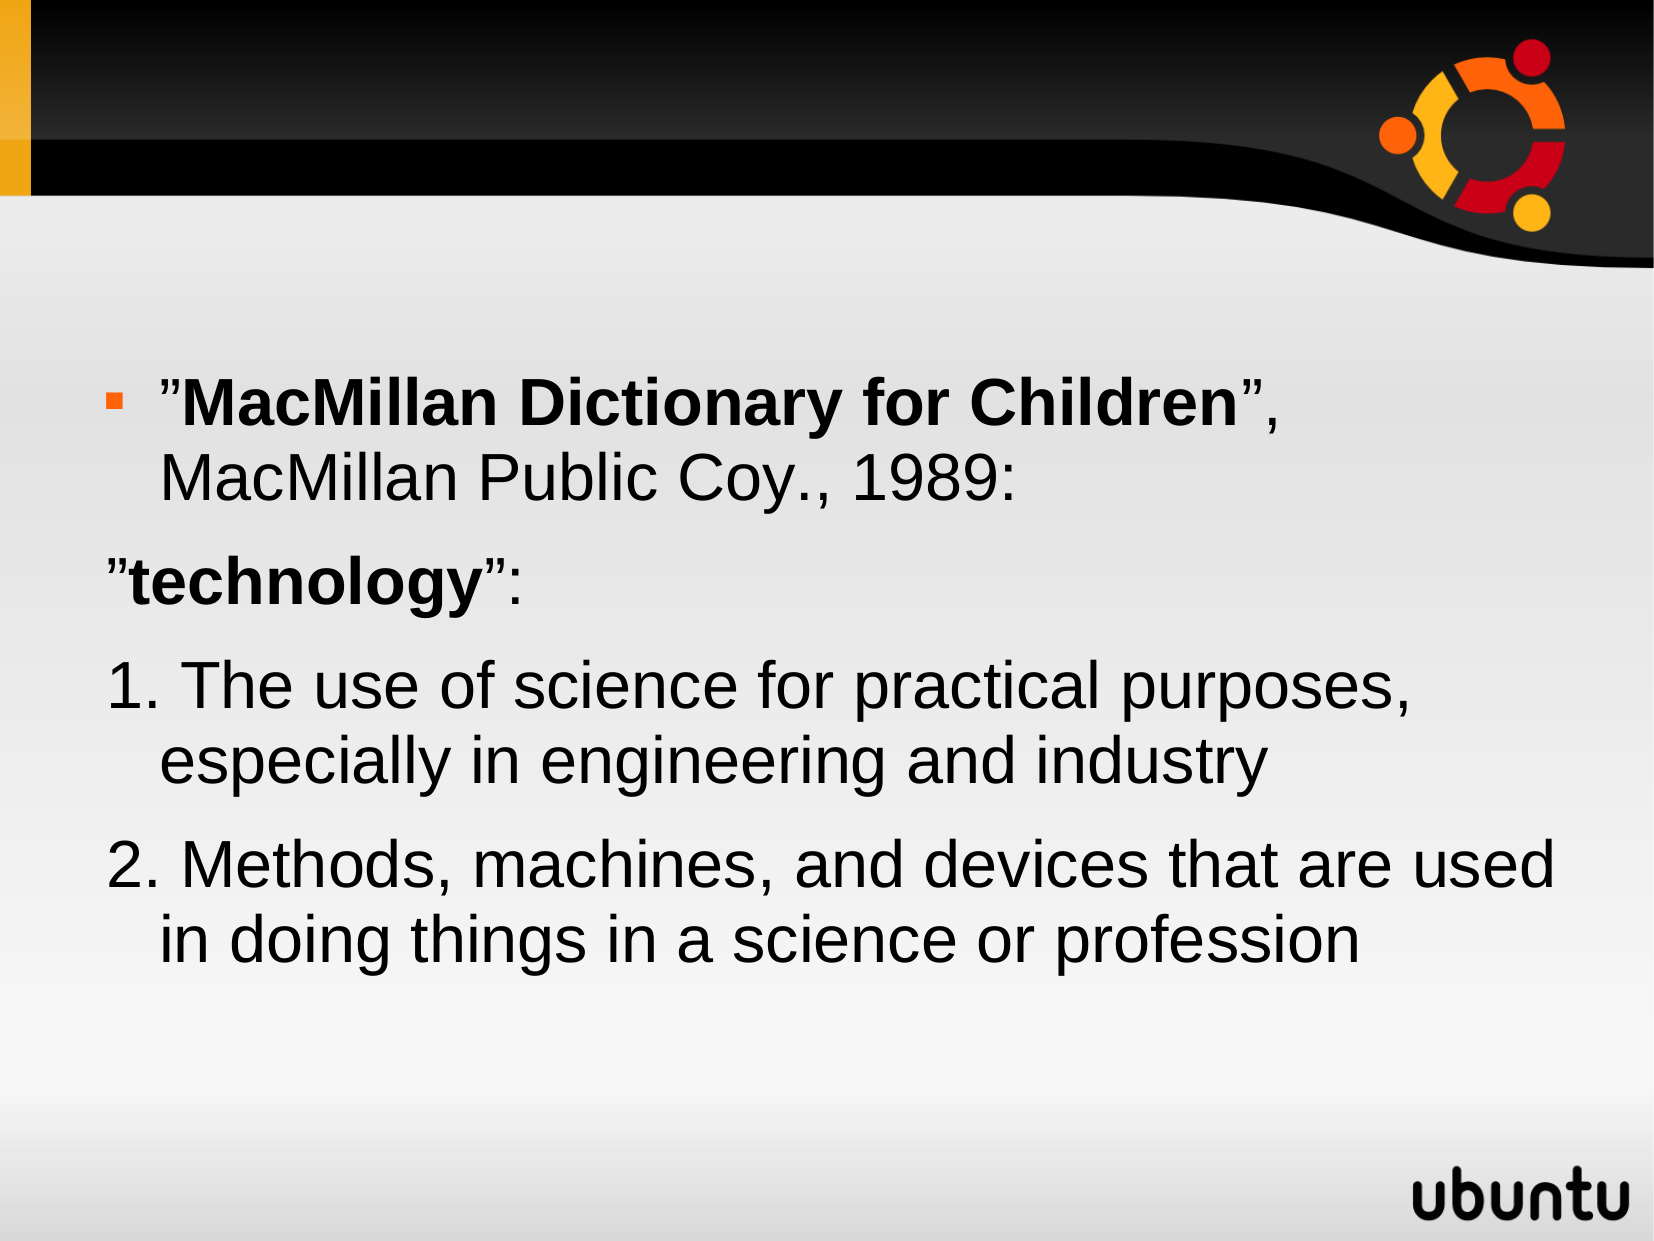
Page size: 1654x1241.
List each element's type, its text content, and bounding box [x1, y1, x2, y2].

picture [0, 0, 1654, 1241]
list ”MacMillan Dictionary for Children”, MacMillan Public Coy., 1989: ”technology”: 1. The use of science for practical purposes, especially in engineering and industry 2. Methods, machines, and devices that are used in doing things in a science or profession [88, 365, 1577, 1081]
